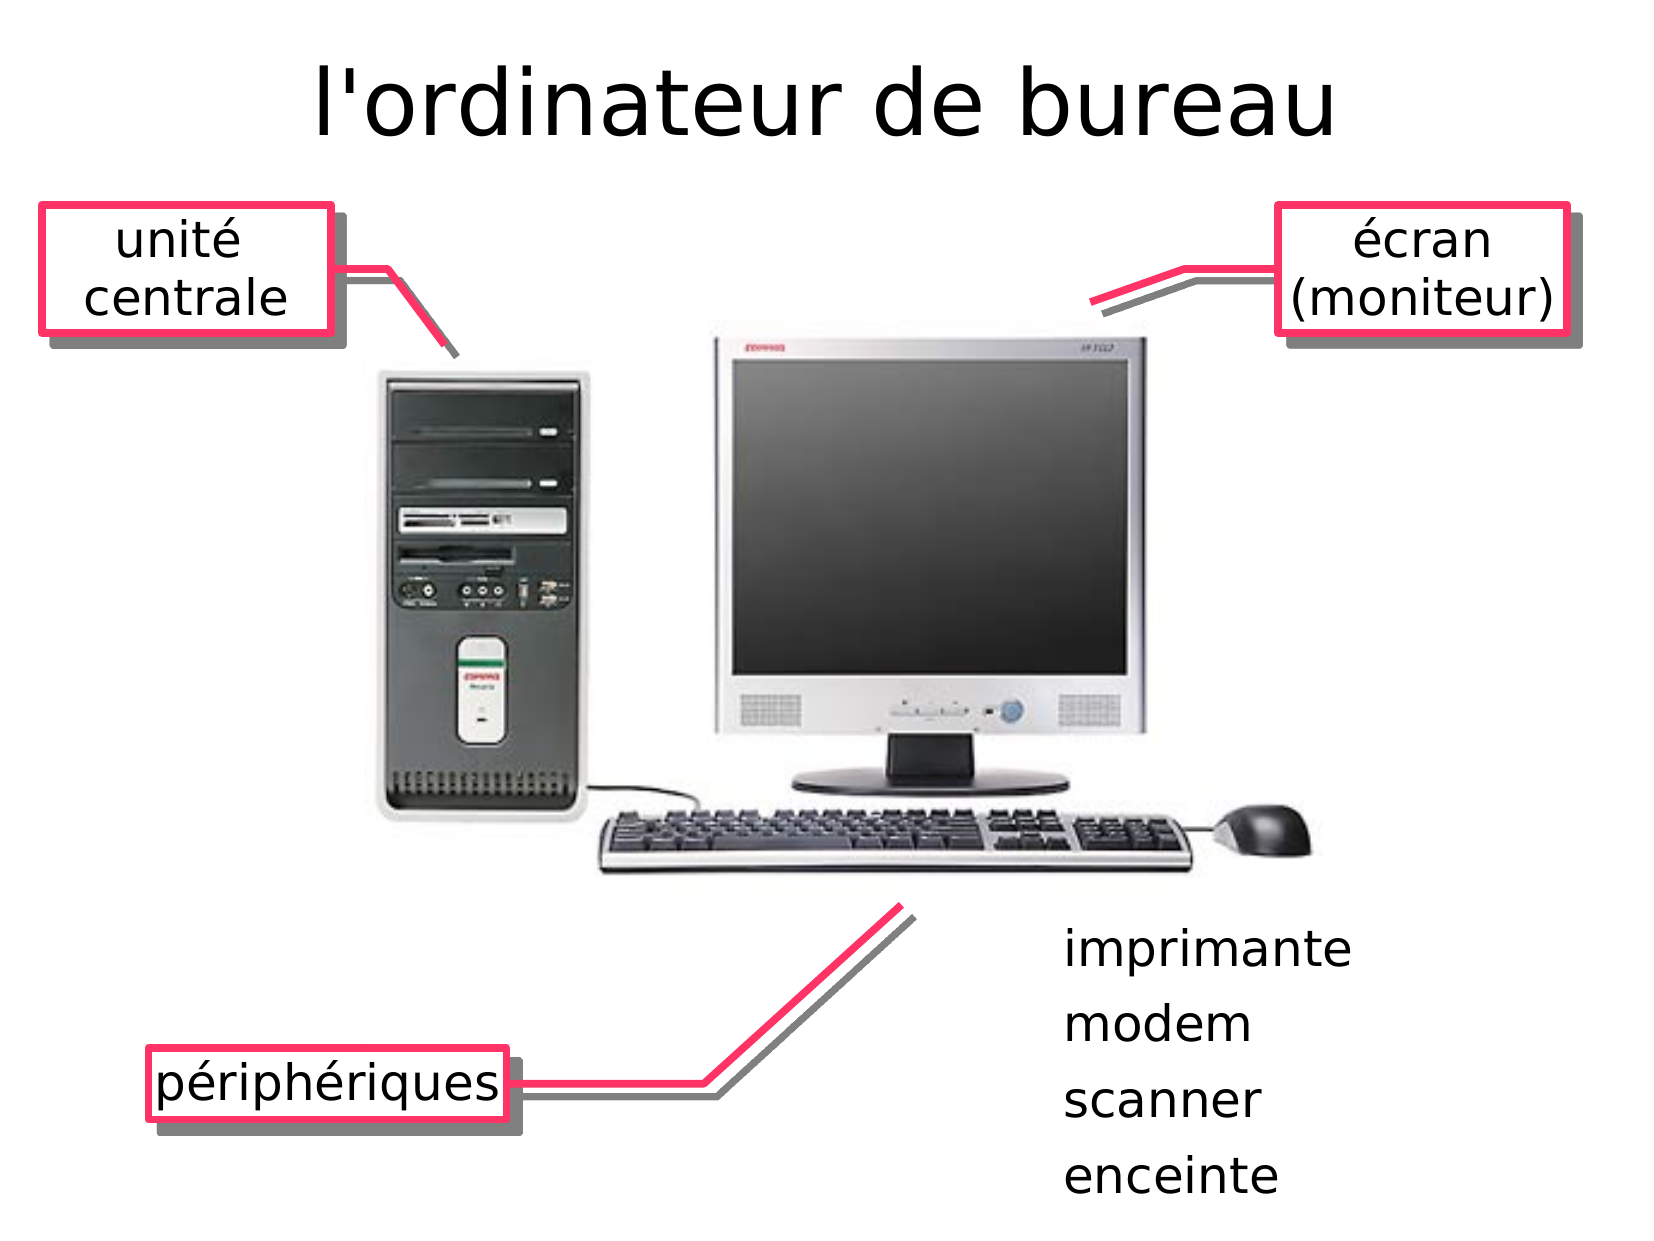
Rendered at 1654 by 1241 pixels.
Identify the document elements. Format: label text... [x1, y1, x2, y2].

picture [363, 166, 1323, 1089]
text_box périphériques [148, 1047, 507, 1120]
text_box unité centrale [41, 204, 332, 334]
text_box imprimante modem scanner enceinte [1047, 919, 1494, 1206]
title l'ordinateur de bureau [81, 40, 1572, 166]
text_box écran (moniteur) [1278, 204, 1568, 334]
